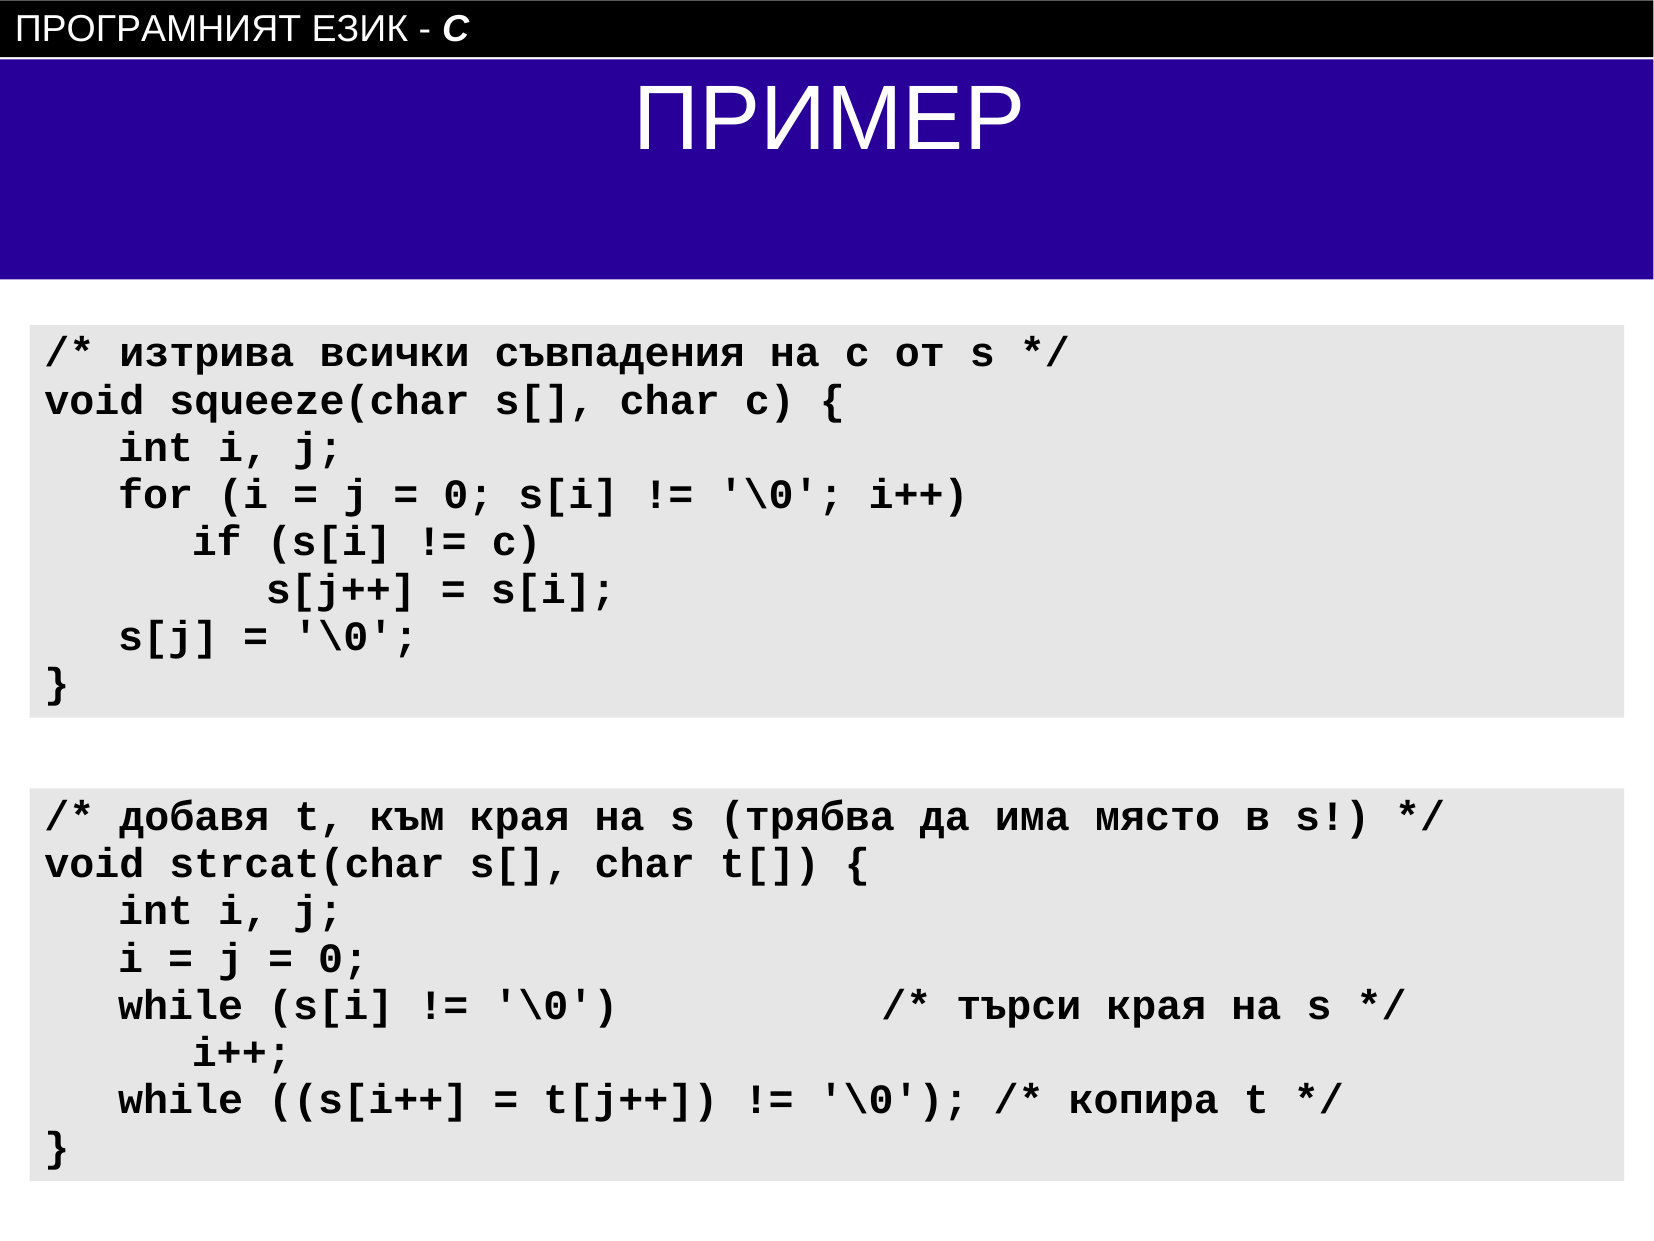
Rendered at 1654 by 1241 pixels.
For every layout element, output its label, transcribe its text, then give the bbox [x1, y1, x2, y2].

text_box /* изтрива всички съвпадения на c от s */ void squeeze(char s[], char c) { int i, j; for (i = j = 0; s[i] != '\0'; i++) if (s[i] != c) s[j++] = s[i]; s[j] = '\0'; } [29, 324, 1625, 718]
text_box /* добавя t, към края на s (трябва да има място в s!) */ void strcat(char s[], char t[]) { int i, j; i = j = 0; while (s[i] != '\0') /* търси края на s */ i++; while ((s[i++] = t[j++]) != '\0'); /* копира t */ } [29, 788, 1625, 1182]
text_box ПРИМЕР [0, 59, 1654, 280]
text_box ПРОГРАМНИЯT ЕЗИК - С [0, 0, 1654, 58]
